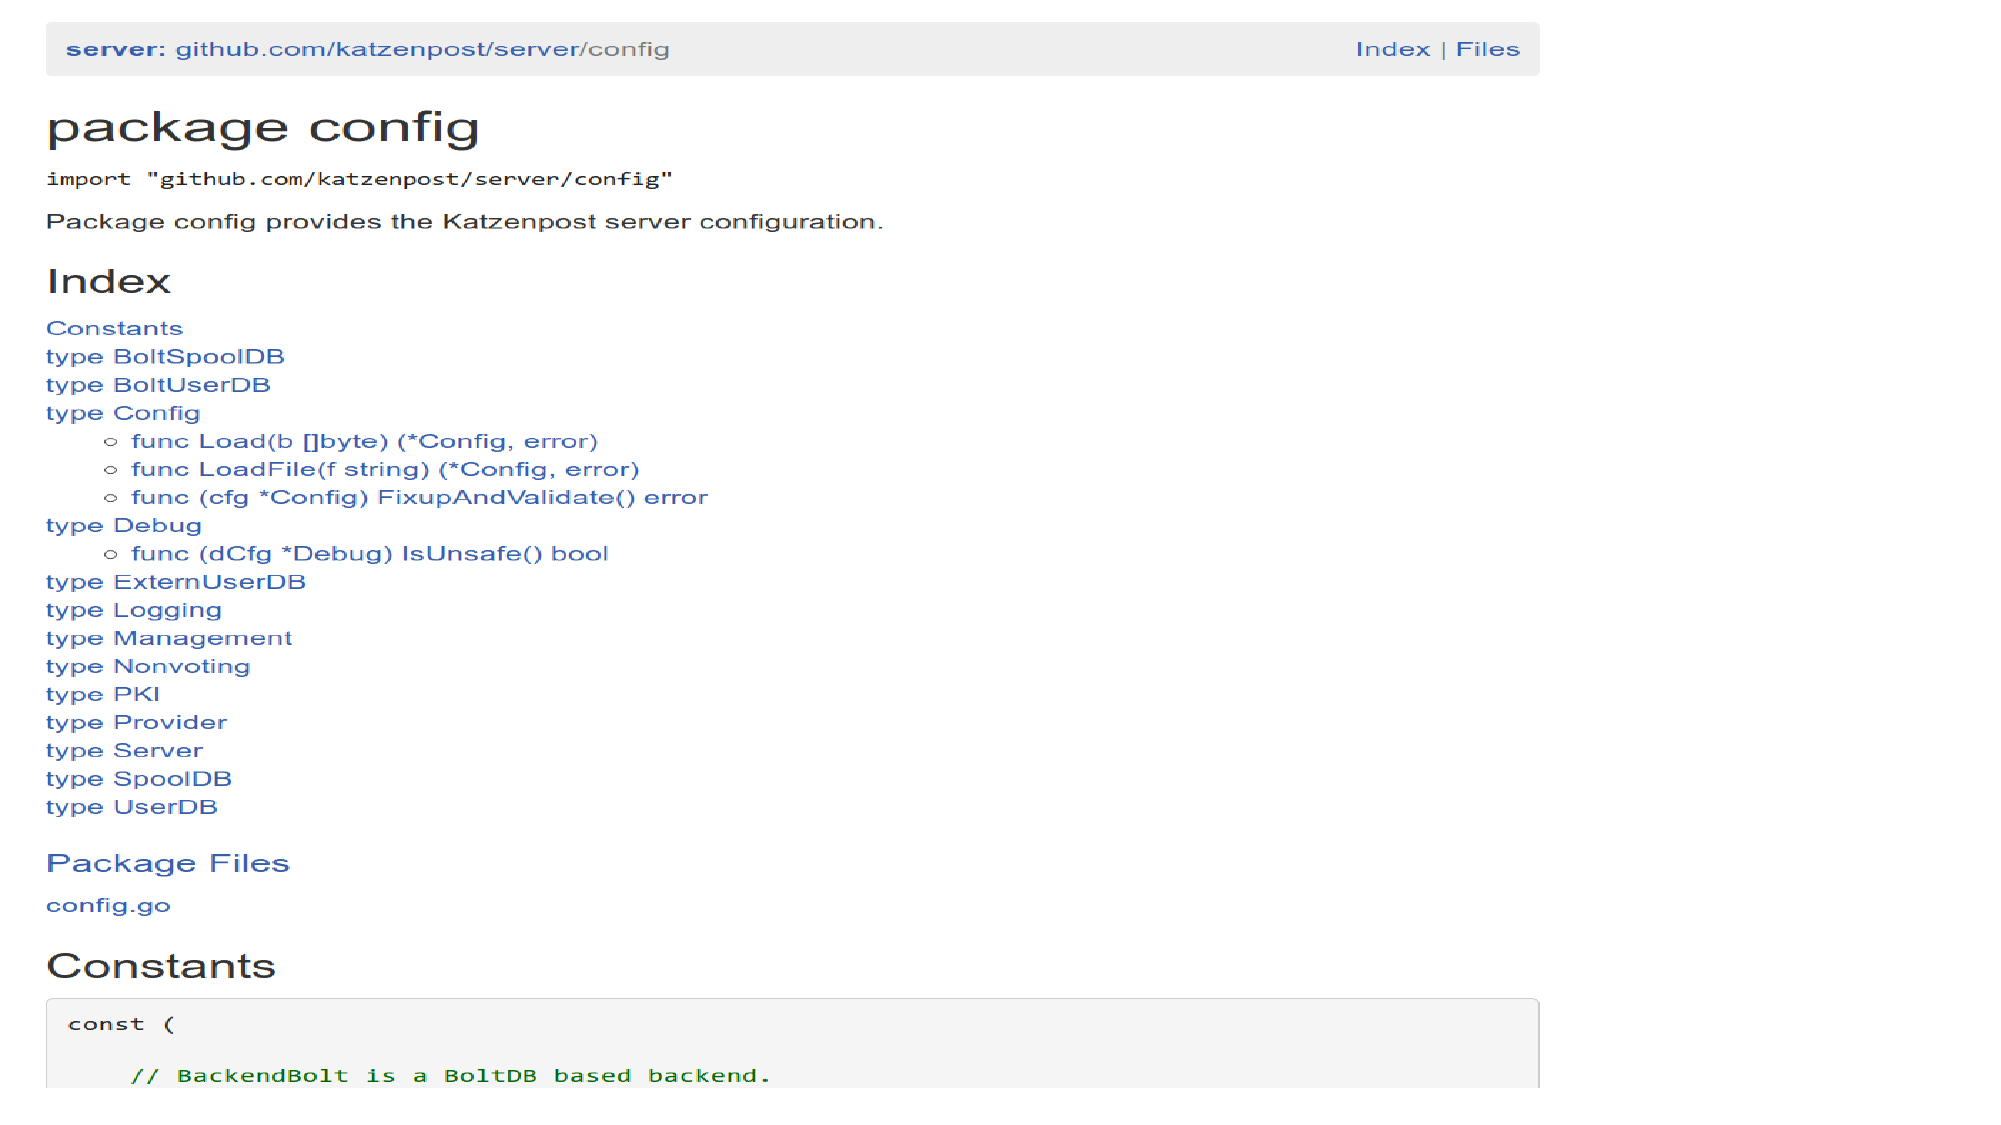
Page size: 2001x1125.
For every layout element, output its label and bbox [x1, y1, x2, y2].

picture [19, 17, 1640, 1088]
